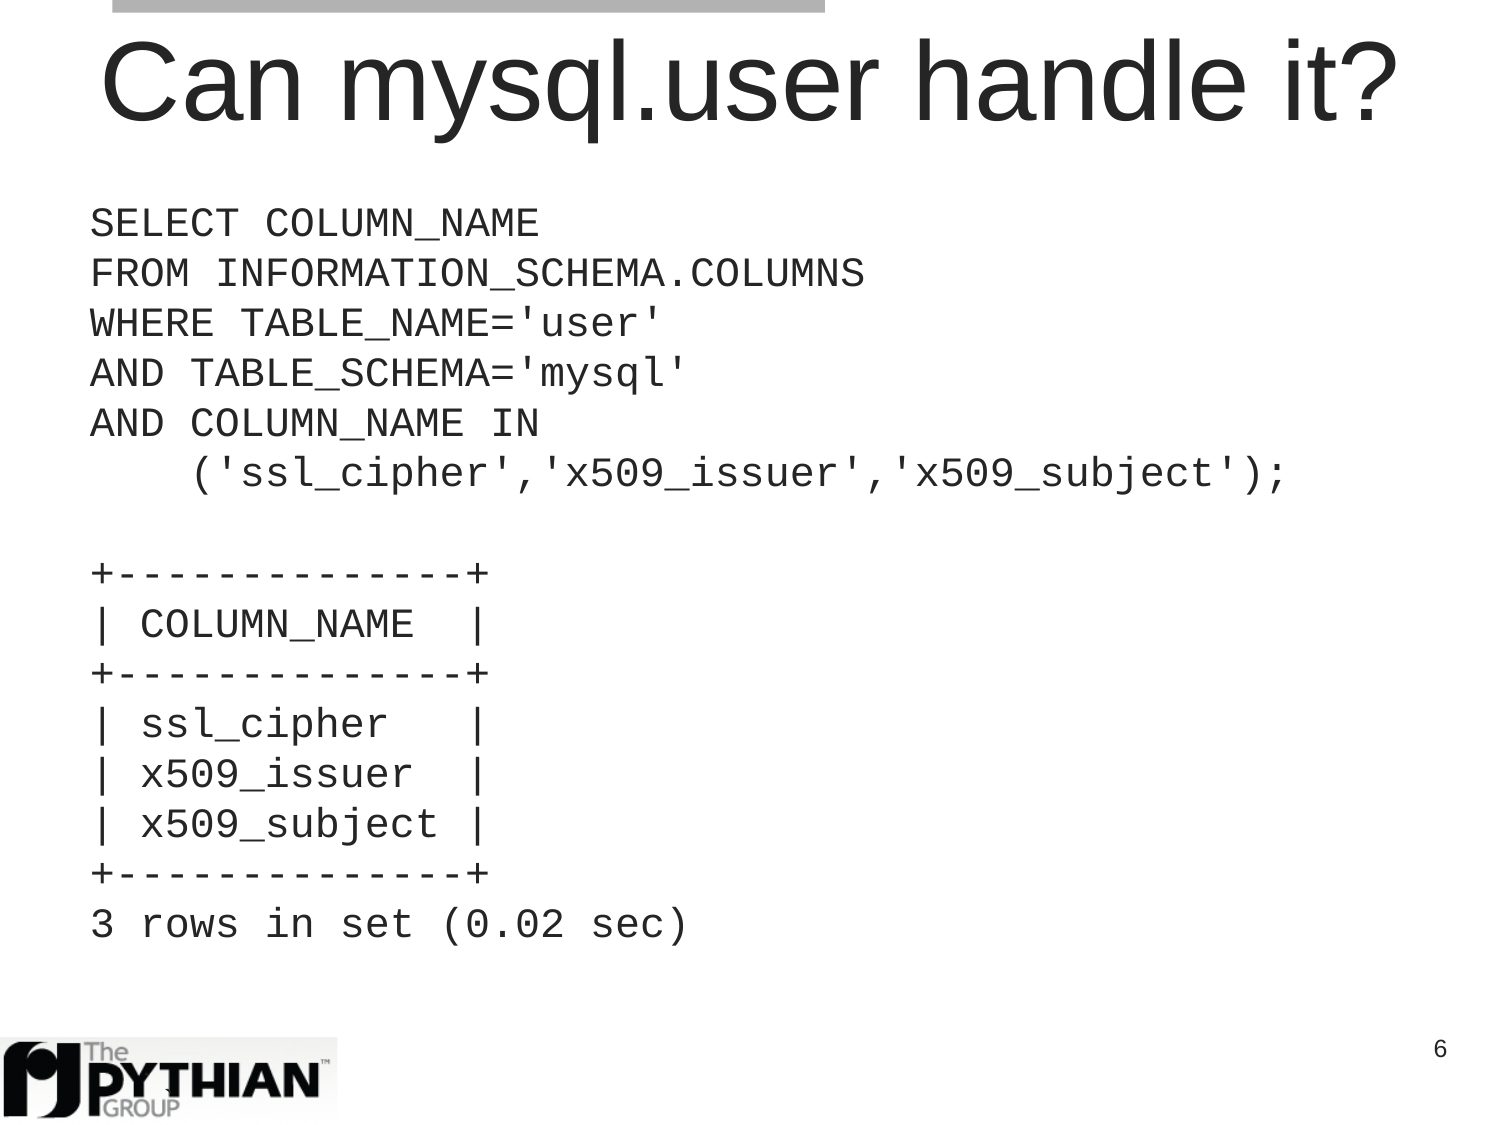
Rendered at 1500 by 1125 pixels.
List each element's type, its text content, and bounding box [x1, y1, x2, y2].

picture [0, 1037, 338, 1125]
text_box Can mysql.user handle it? [0, 0, 1500, 151]
text_box SELECT COLUMN_NAME FROM INFORMATION_SCHEMA.COLUMNS WHERE TABLE_NAME='user' AND TABLE_SCHEMA='mysql' AND COLUMN_NAME IN ('ssl_cipher','x509_issuer','x509_subject'); +--------------+ | COLUMN_NAME | +--------------+ | ssl_cipher | | x509_issuer | | x509_subject | +--------------+ 3 rows in set (0.02 sec) [75, 187, 1500, 1013]
text_box <number> [1112, 1024, 1463, 1103]
